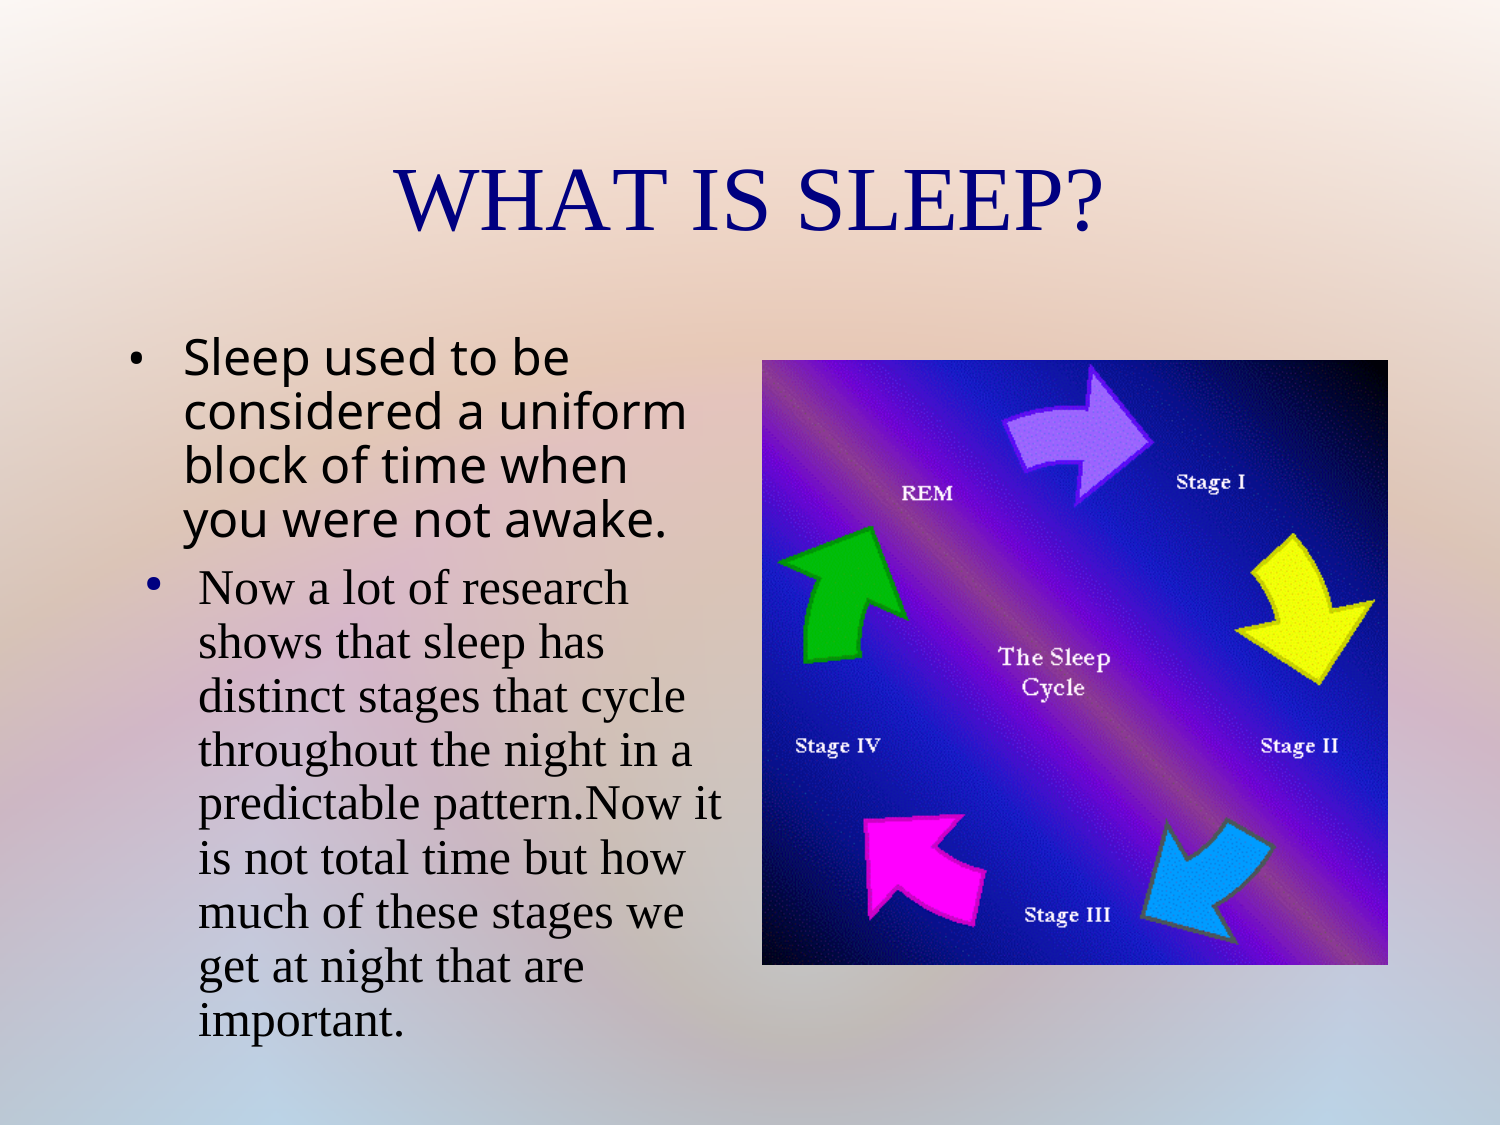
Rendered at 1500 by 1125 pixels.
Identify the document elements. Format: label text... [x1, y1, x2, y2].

picture [0, 0, 1500, 1125]
list Sleep used to be considered a uniform block of time when you were not awake. Now a lot of research shows that sleep has distinct stages that cycle throughout the night in a predictable pattern.Now it is not total time but how much of these stages we get at night that are important. [112, 324, 738, 1055]
title WHAT IS SLEEP? [112, 99, 1388, 288]
